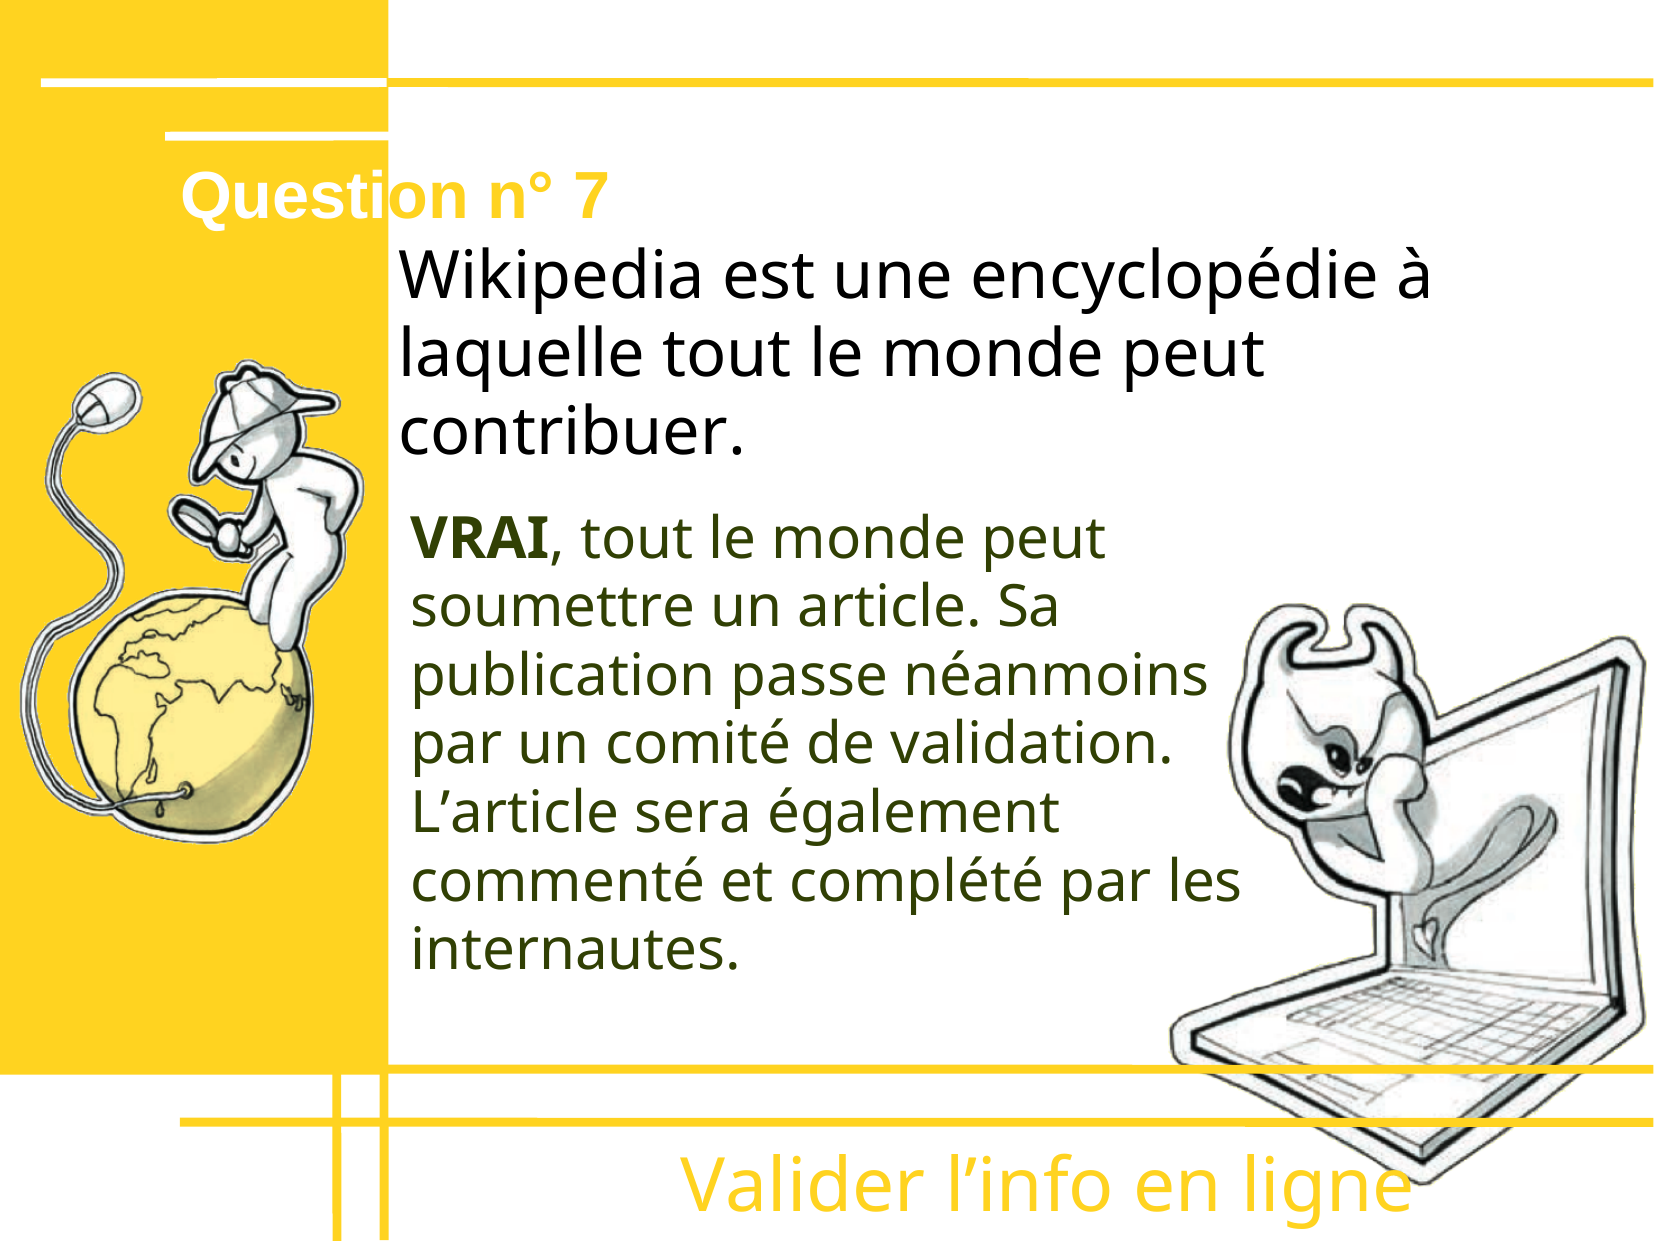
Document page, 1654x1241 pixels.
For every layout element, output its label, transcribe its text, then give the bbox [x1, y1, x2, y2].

text_box Wikipedia est une encyclopédie à laquelle tout le monde peut contribuer. [389, 228, 1624, 479]
text_box VRAI, tout le monde peut soumettre un article. Sa publication passe néanmoins par un comité de validation. Lʼarticle sera également commenté et complété par les internautes. [395, 496, 1270, 1053]
text_box Question n° 7 [165, 141, 1406, 243]
picture [1151, 1127, 1654, 1207]
picture [6, 354, 379, 857]
picture [1151, 590, 1654, 1064]
text_box [0, 0, 379, 1064]
picture [1151, 1074, 1654, 1117]
text_box Valider lʼinfo en ligne [472, 1133, 1625, 1236]
